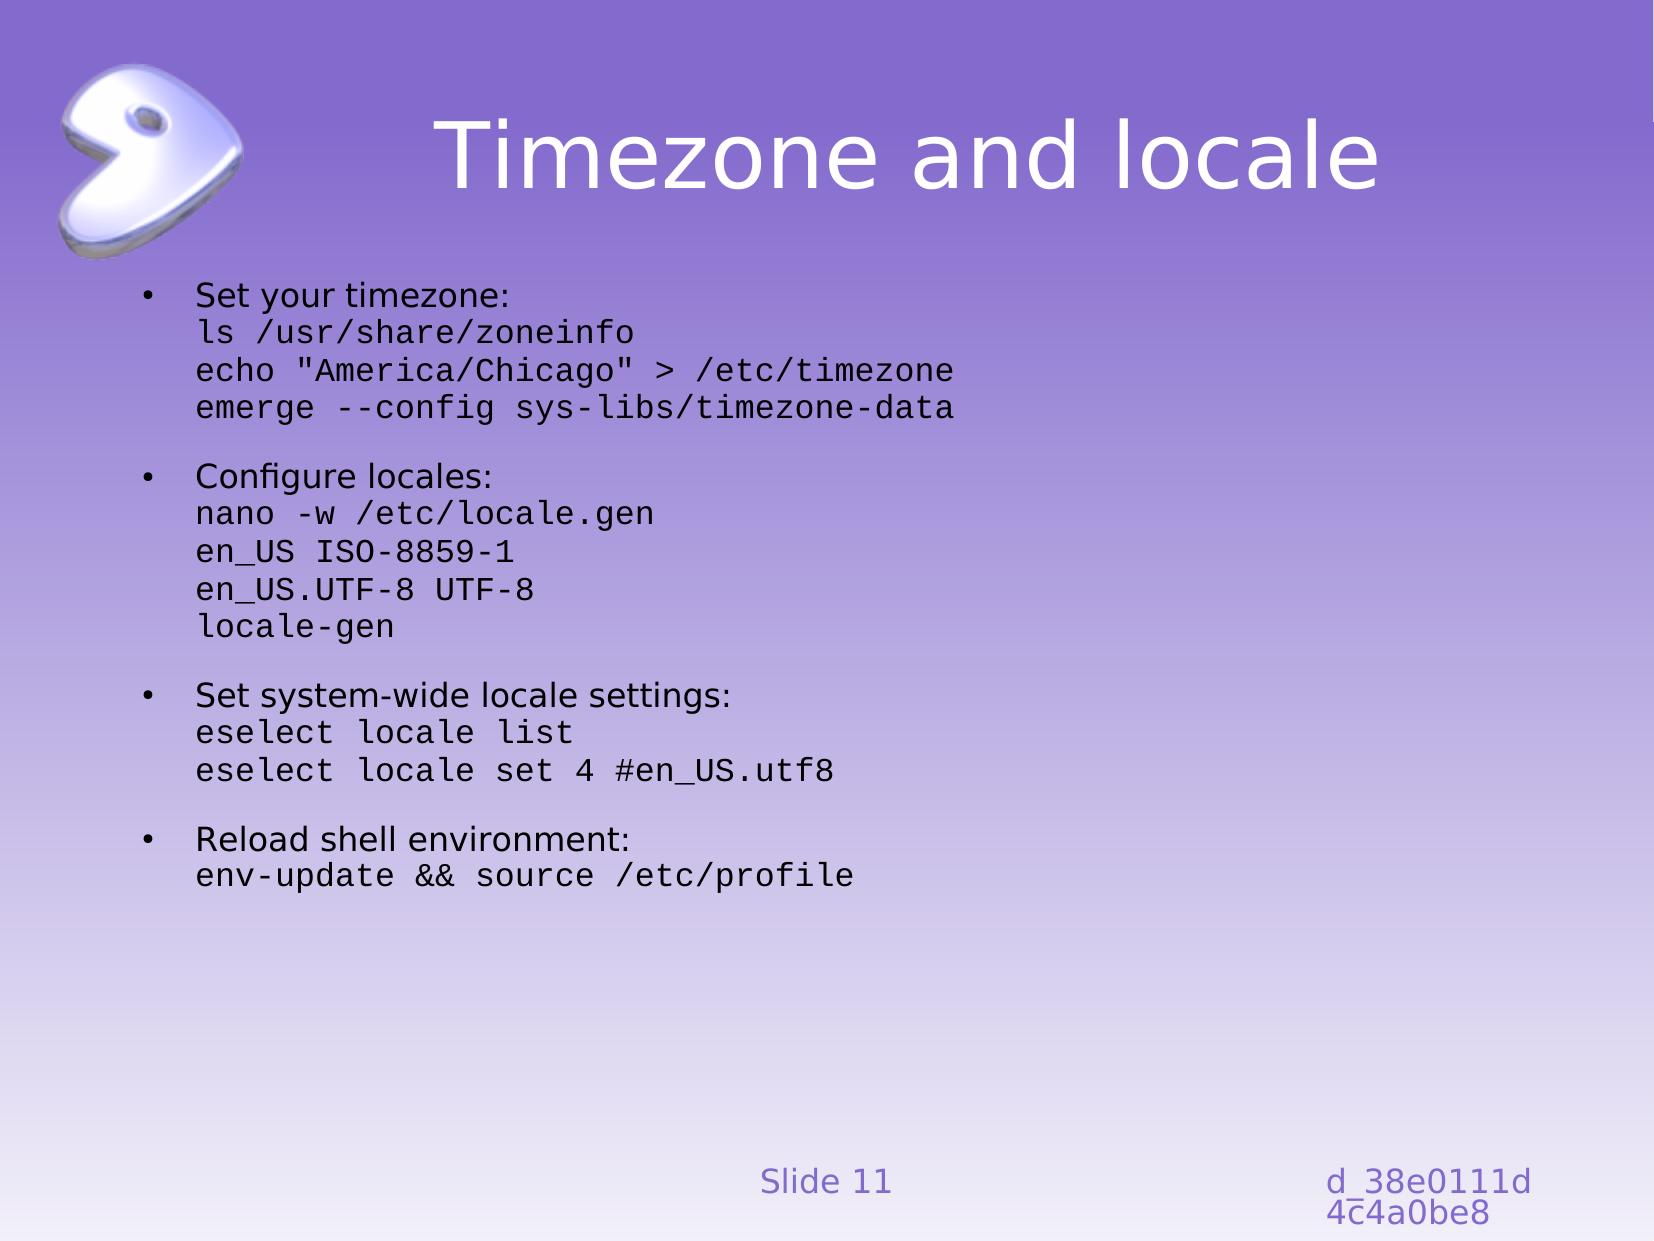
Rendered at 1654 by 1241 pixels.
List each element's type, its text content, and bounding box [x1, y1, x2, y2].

picture [49, 61, 248, 266]
list Set your timezone: ls /usr/share/zoneinfo echo "America/Chicago" > /etc/timezone emerge --config sys-libs/timezone-data Configure locales: nano -w /etc/locale.gen en_US ISO-8859-1 en_US.UTF-8 UTF-8 locale-gen Set system-wide locale settings: eselect locale list eselect locale set 4 #en_US.utf8 Reload shell environment: env-update && source /etc/profile [124, 276, 1537, 937]
title Timezone and locale [288, 44, 1531, 268]
